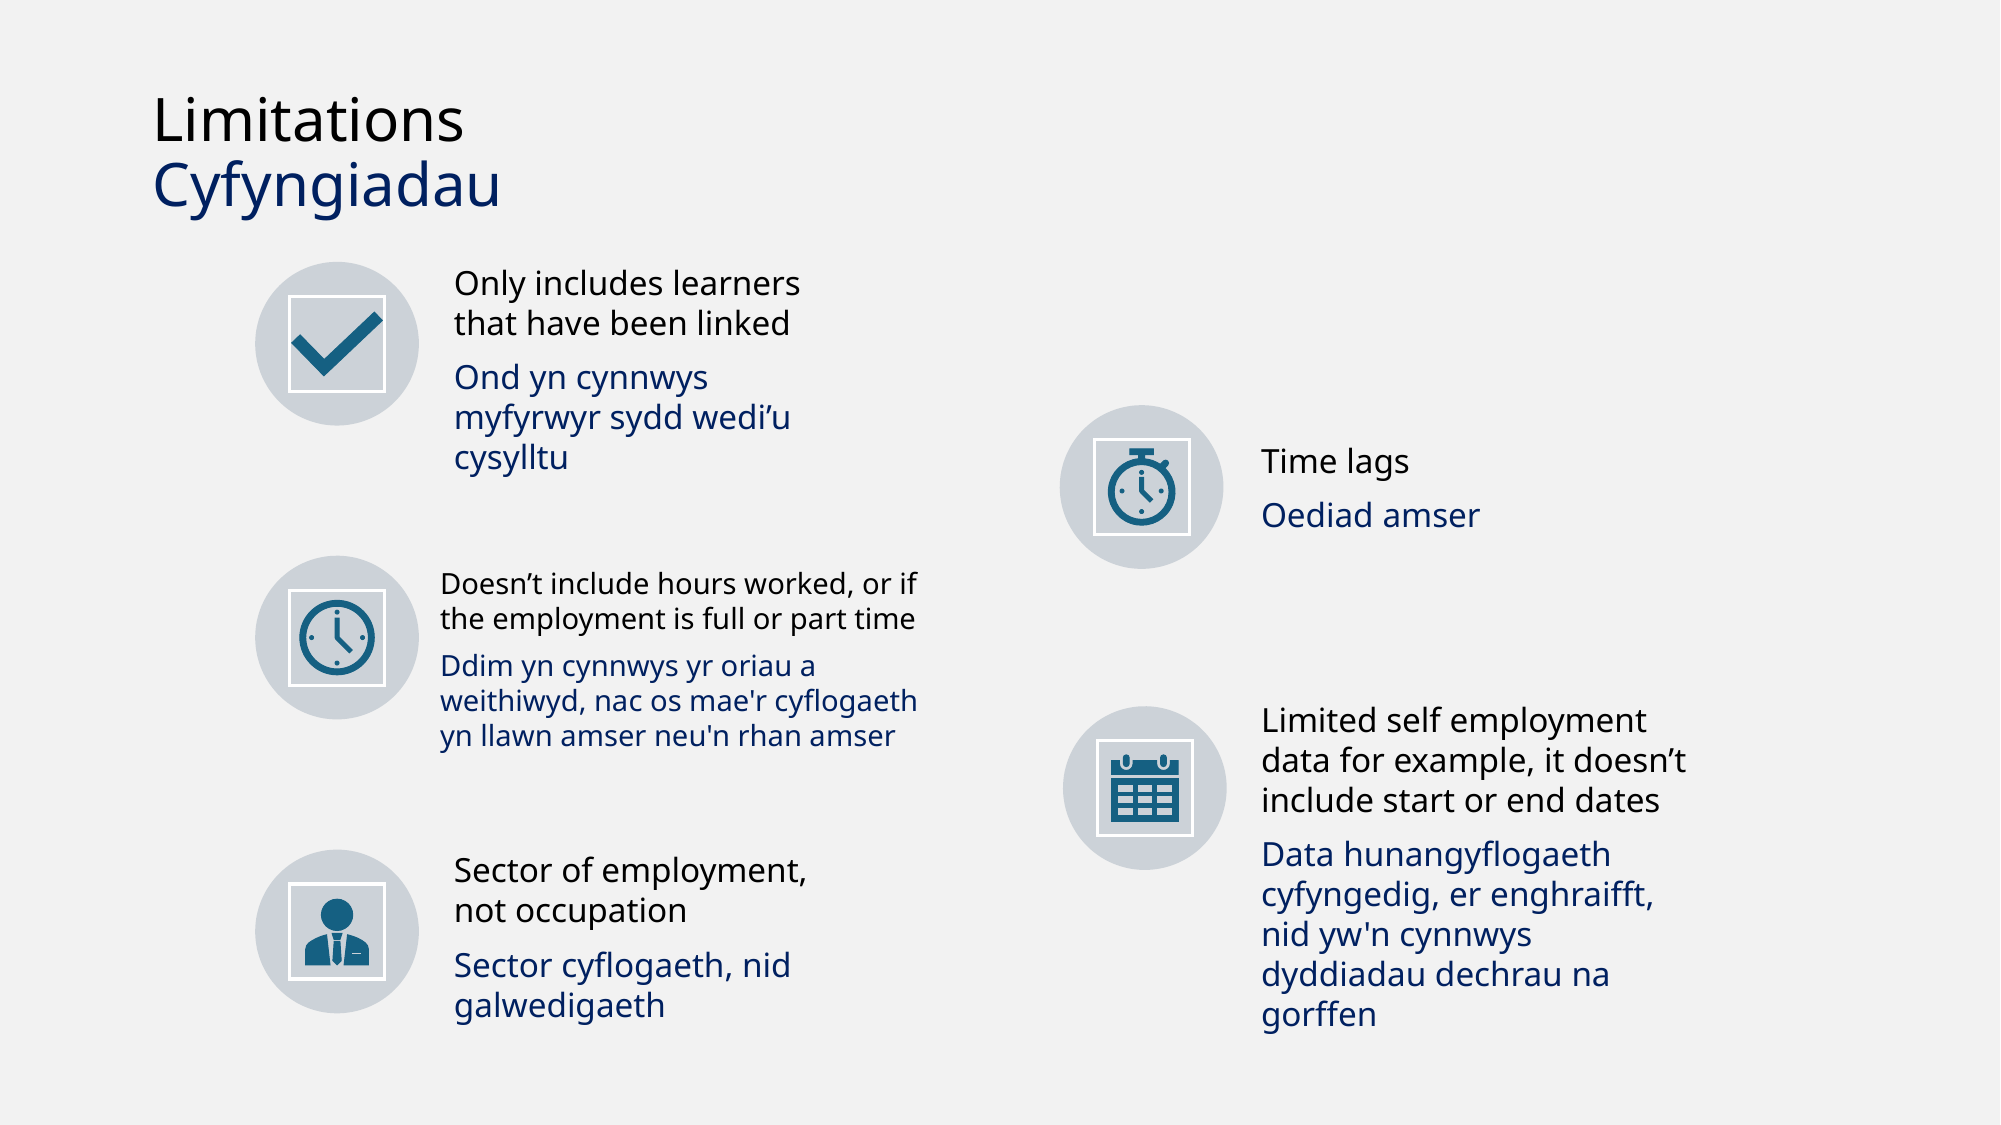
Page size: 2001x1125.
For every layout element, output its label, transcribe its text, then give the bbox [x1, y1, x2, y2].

text_box Only includes learners that have been linked Ond yn cynnwys myfyrwyr sydd wedi’u cysylltu [453, 300, 840, 426]
text_box Doesn’t include hours worked, or if the employment is full or part time Ddim yn cynnwys yr oriau a weithiwyd, nac os mae'r cyflogaeth yn llawn amser neu'n rhan amser [439, 565, 941, 729]
title Limitations Cyfyngiadau [137, 82, 994, 300]
text_box [1059, 405, 1224, 569]
text_box [255, 300, 419, 426]
text_box [1062, 706, 1227, 870]
text_box [255, 849, 419, 1014]
text_box [255, 555, 419, 720]
text_box Sector of employment, not occupation Sector cyflogaeth, nid galwedigaeth [453, 849, 840, 1014]
text_box Time lags Oediad amser [1261, 405, 1645, 569]
text_box Limited self employment data for example, it doesn’t include start or end dates Data hunangyflogaeth cyfyngedig, er enghraifft, nid yw'n cynnwys dyddiadau dechrau na gorffen [1260, 699, 1702, 863]
